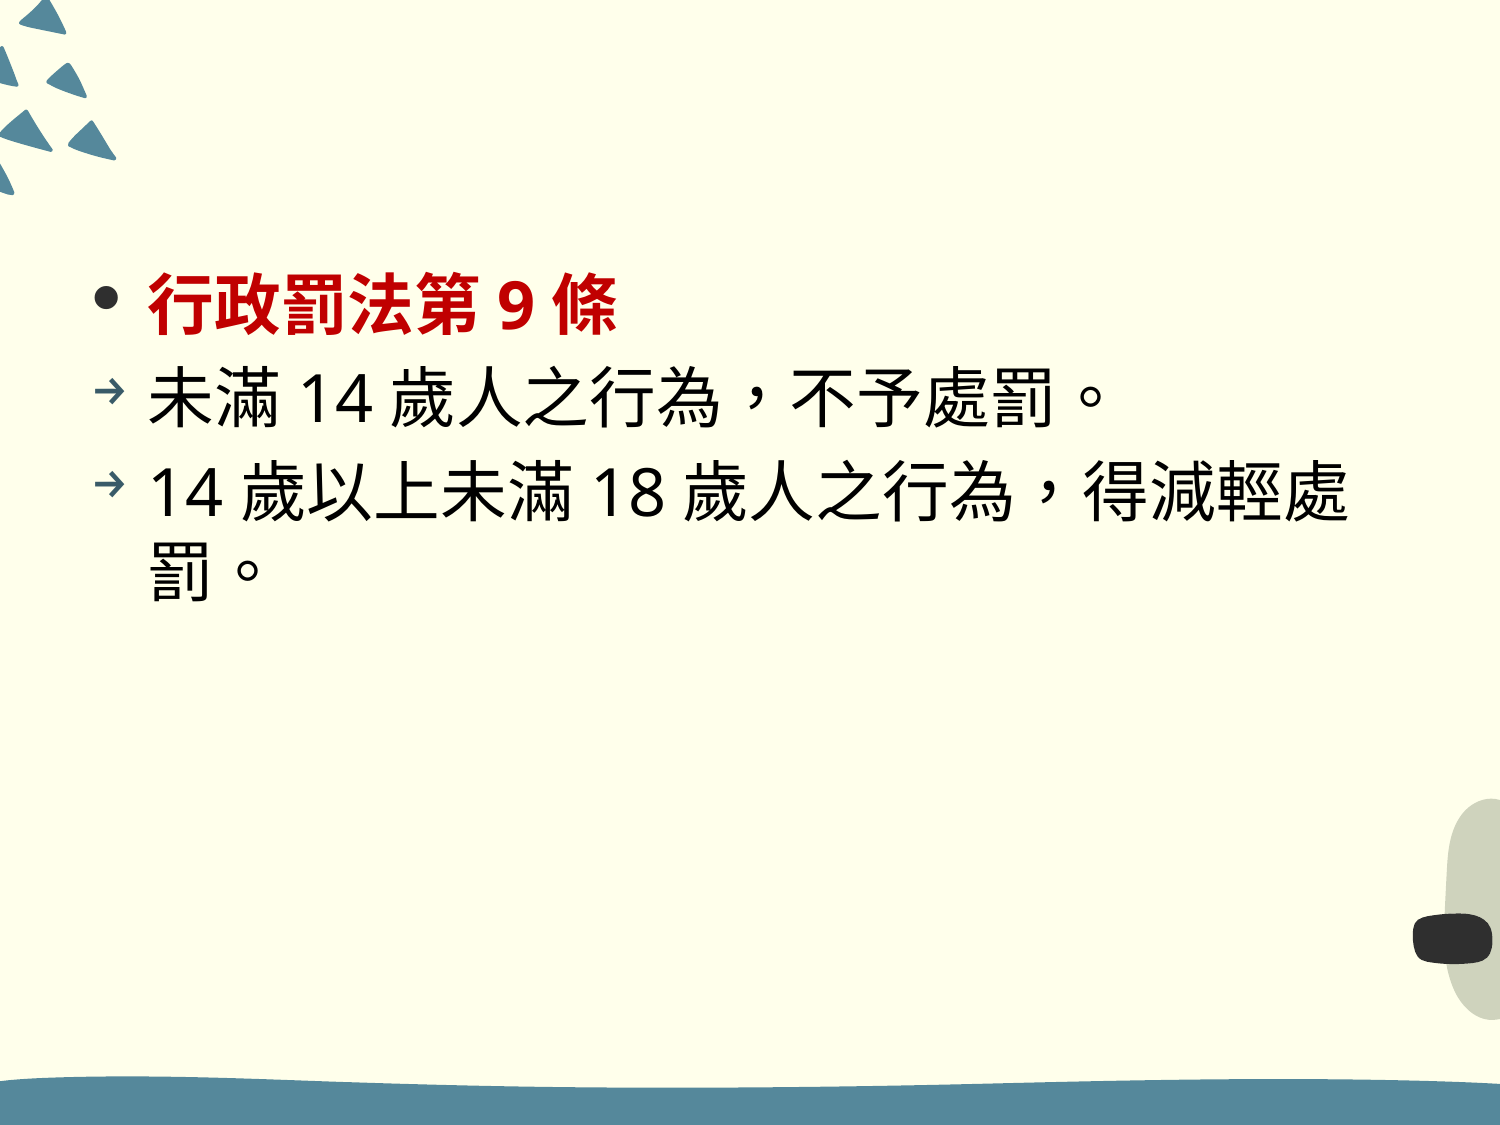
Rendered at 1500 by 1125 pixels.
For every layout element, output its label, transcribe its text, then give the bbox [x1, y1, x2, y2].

text_box [0, 46, 19, 87]
text_box [1412, 798, 1500, 1020]
text_box [0, 163, 15, 196]
text_box [0, 1076, 1500, 1125]
text_box [19, 0, 67, 35]
text_box [46, 62, 87, 99]
text_box [0, 109, 53, 152]
list 行政罰法第9條 未滿14歲人之行為，不予處罰。 14歲以上未滿18歲人之行為，得減輕處罰。 [76, 255, 1427, 1025]
text_box [68, 120, 117, 161]
